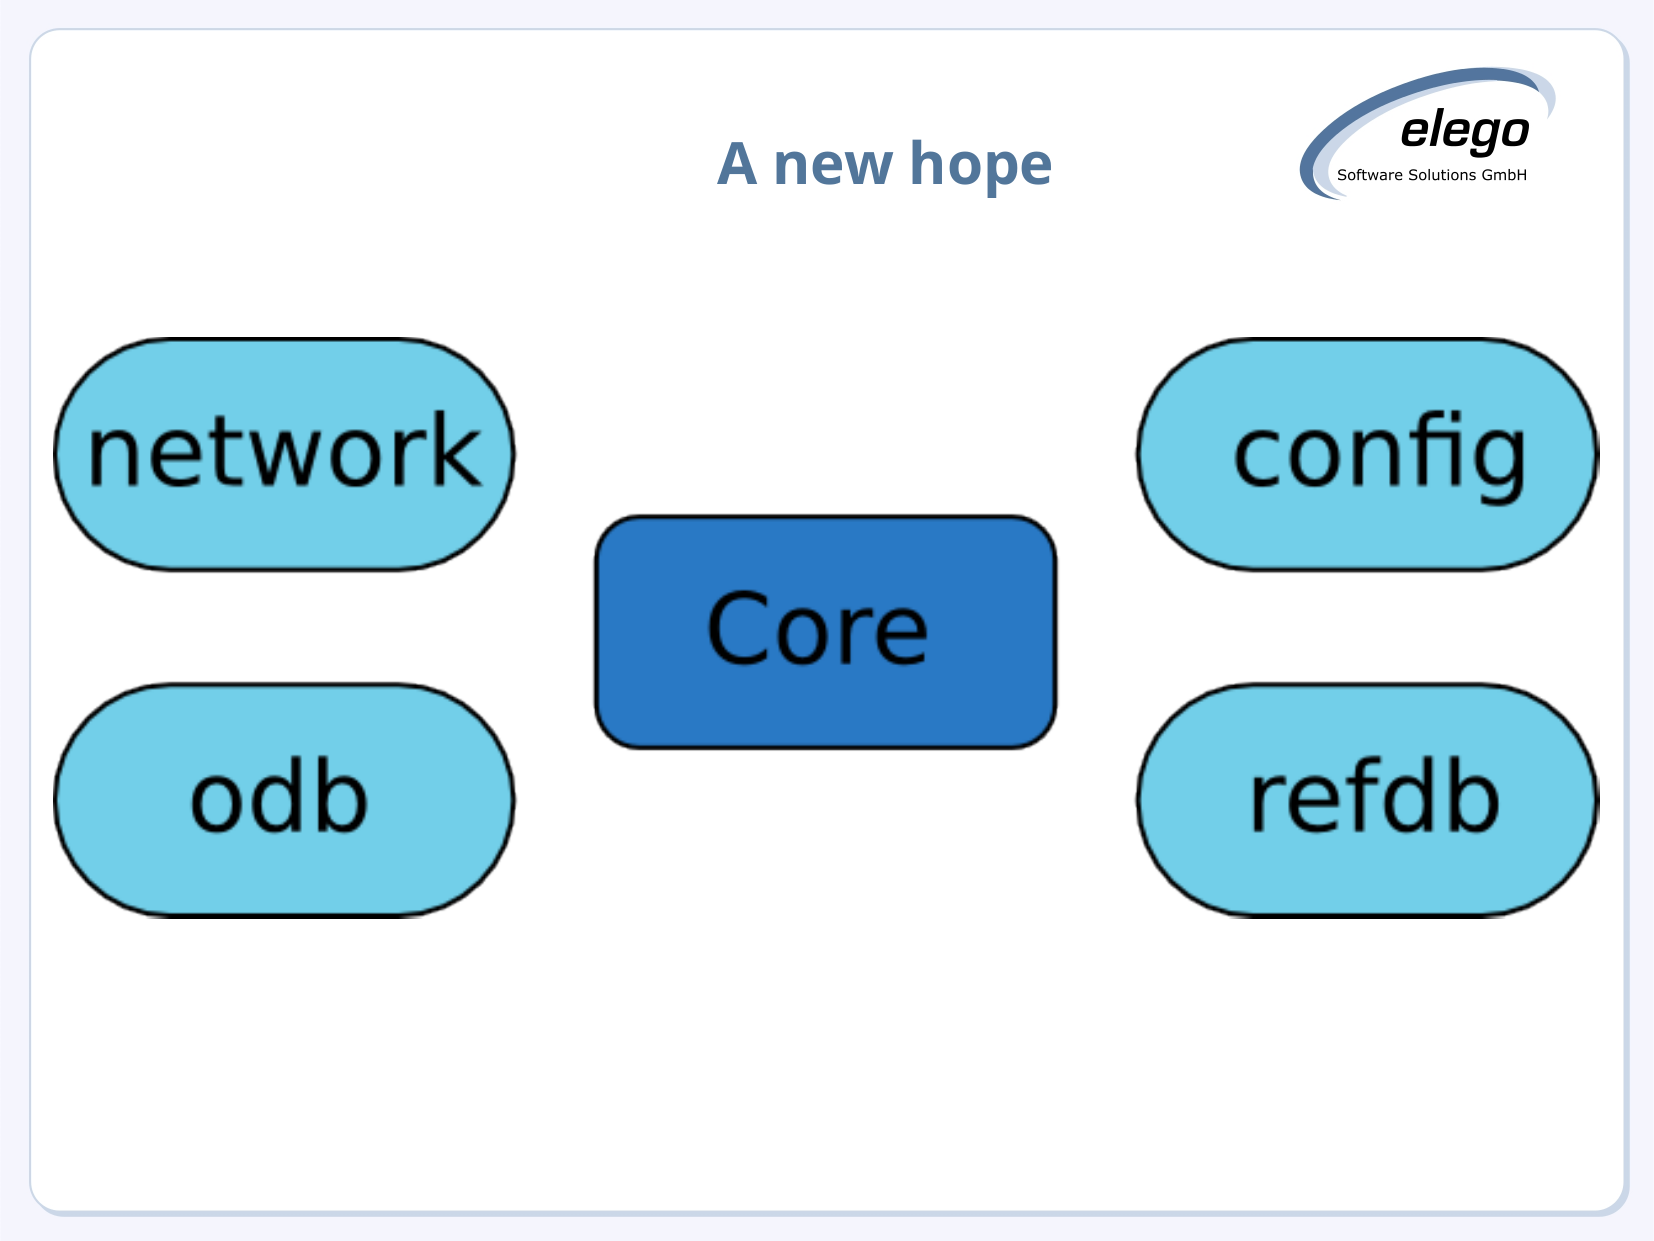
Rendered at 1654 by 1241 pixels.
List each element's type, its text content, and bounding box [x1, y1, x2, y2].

title A new hope [141, 128, 1630, 197]
picture [0, 0, 1654, 1241]
